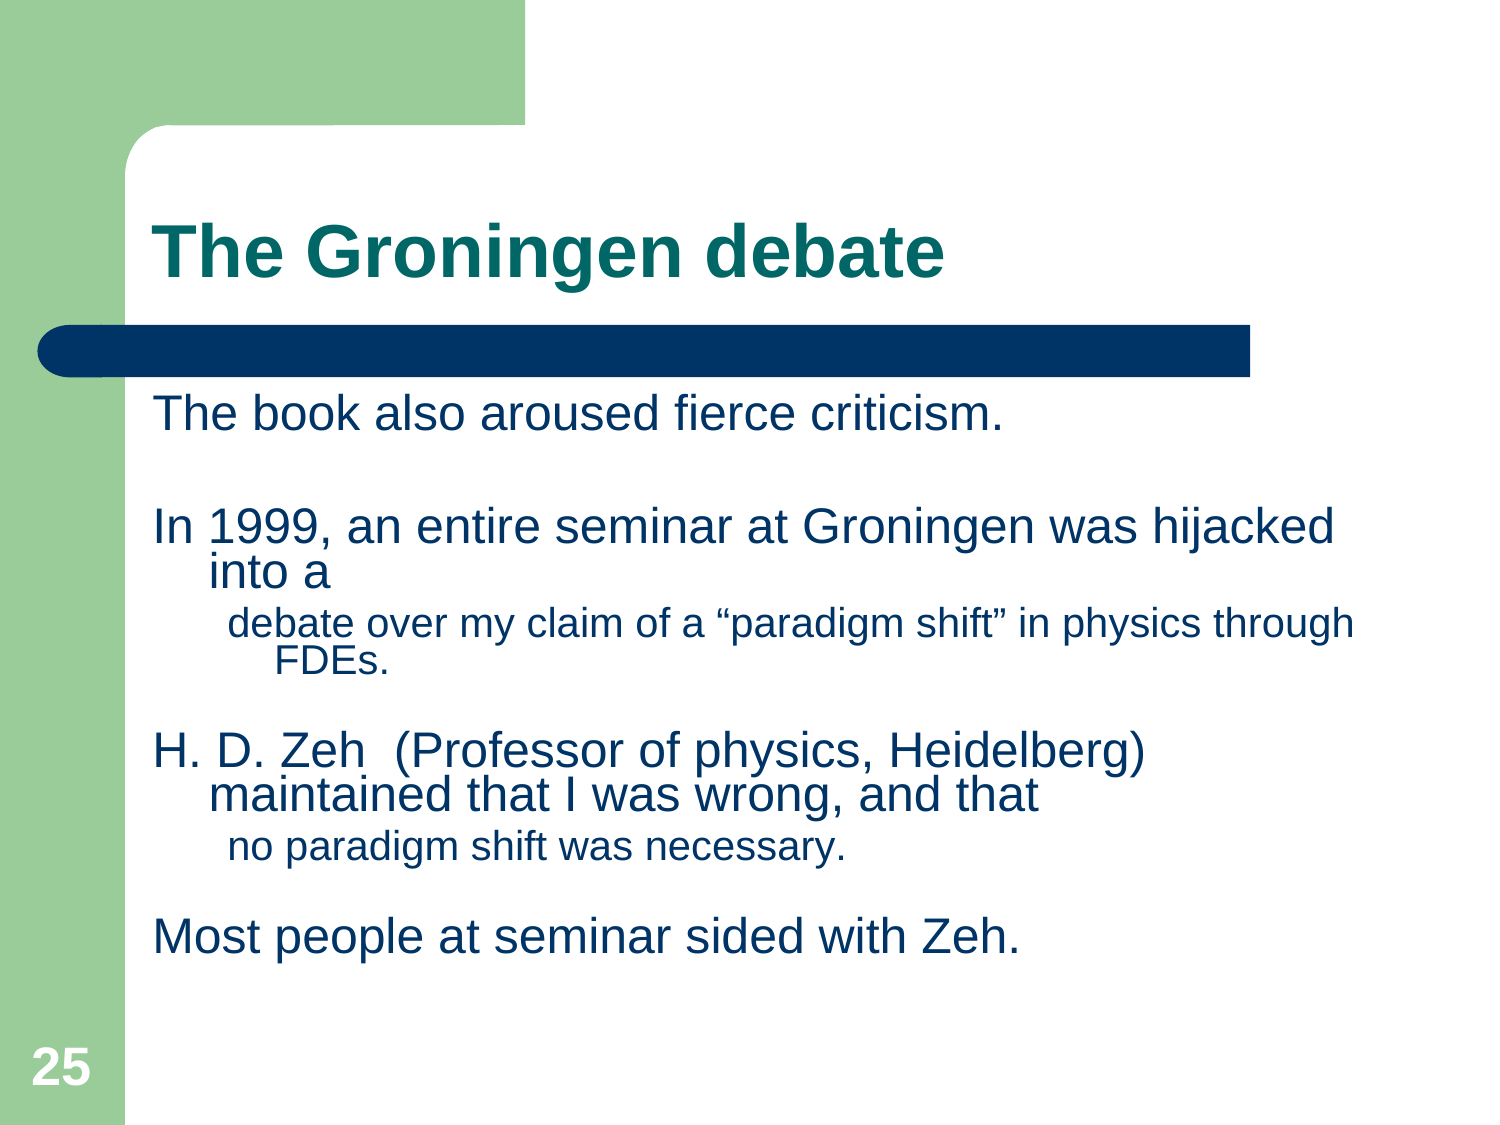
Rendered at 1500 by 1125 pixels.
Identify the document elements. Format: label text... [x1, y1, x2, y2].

list The book also aroused fierce criticism. In 1999, an entire seminar at Groningen was hijacked into a debate over my claim of a “paradigm shift” in physics through FDEs. H. D. Zeh (Professor of physics, Heidelberg) maintained that I was wrong, and that no paradigm shift was necessary. Most people at seminar sided with Zeh. [137, 387, 1400, 999]
title The Groningen debate [136, 136, 1414, 301]
